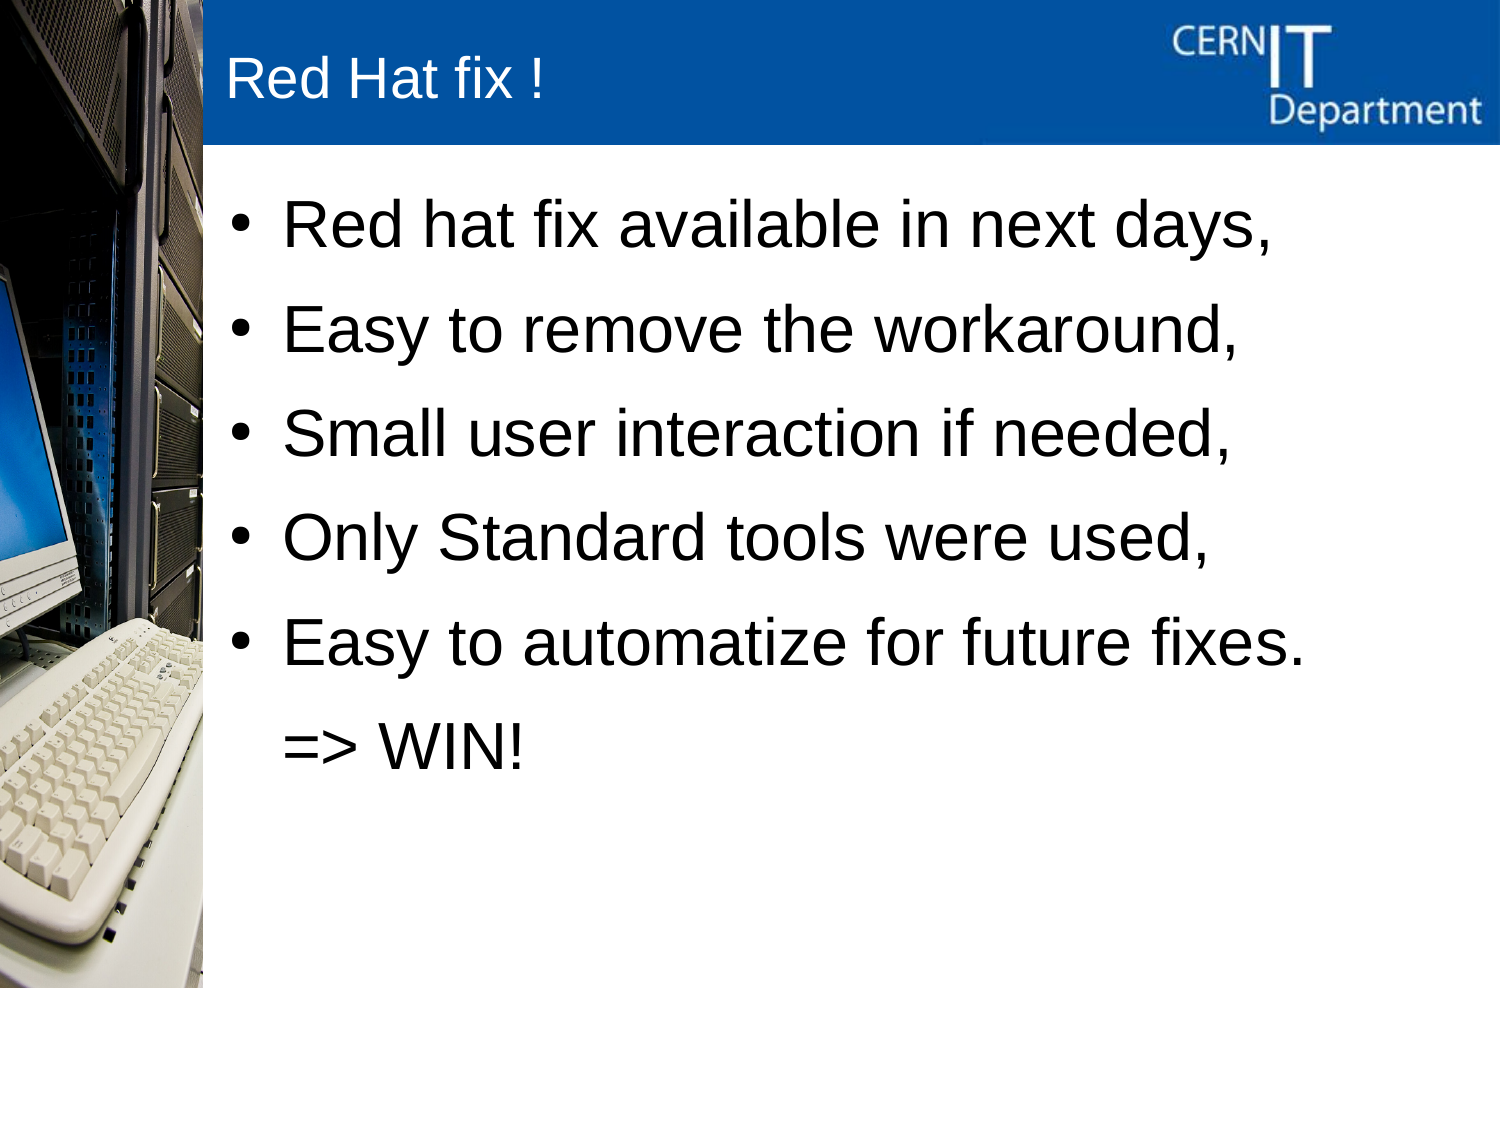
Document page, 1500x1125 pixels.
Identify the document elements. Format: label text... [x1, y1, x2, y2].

title Red Hat fix ! [225, 44, 1088, 113]
picture [0, 0, 1500, 988]
list Red hat fix available in next days, Easy to remove the workaround, Small user interaction if needed, Only Standard tools were used, Easy to automatize for future fixes. => WIN! [211, 187, 1449, 931]
